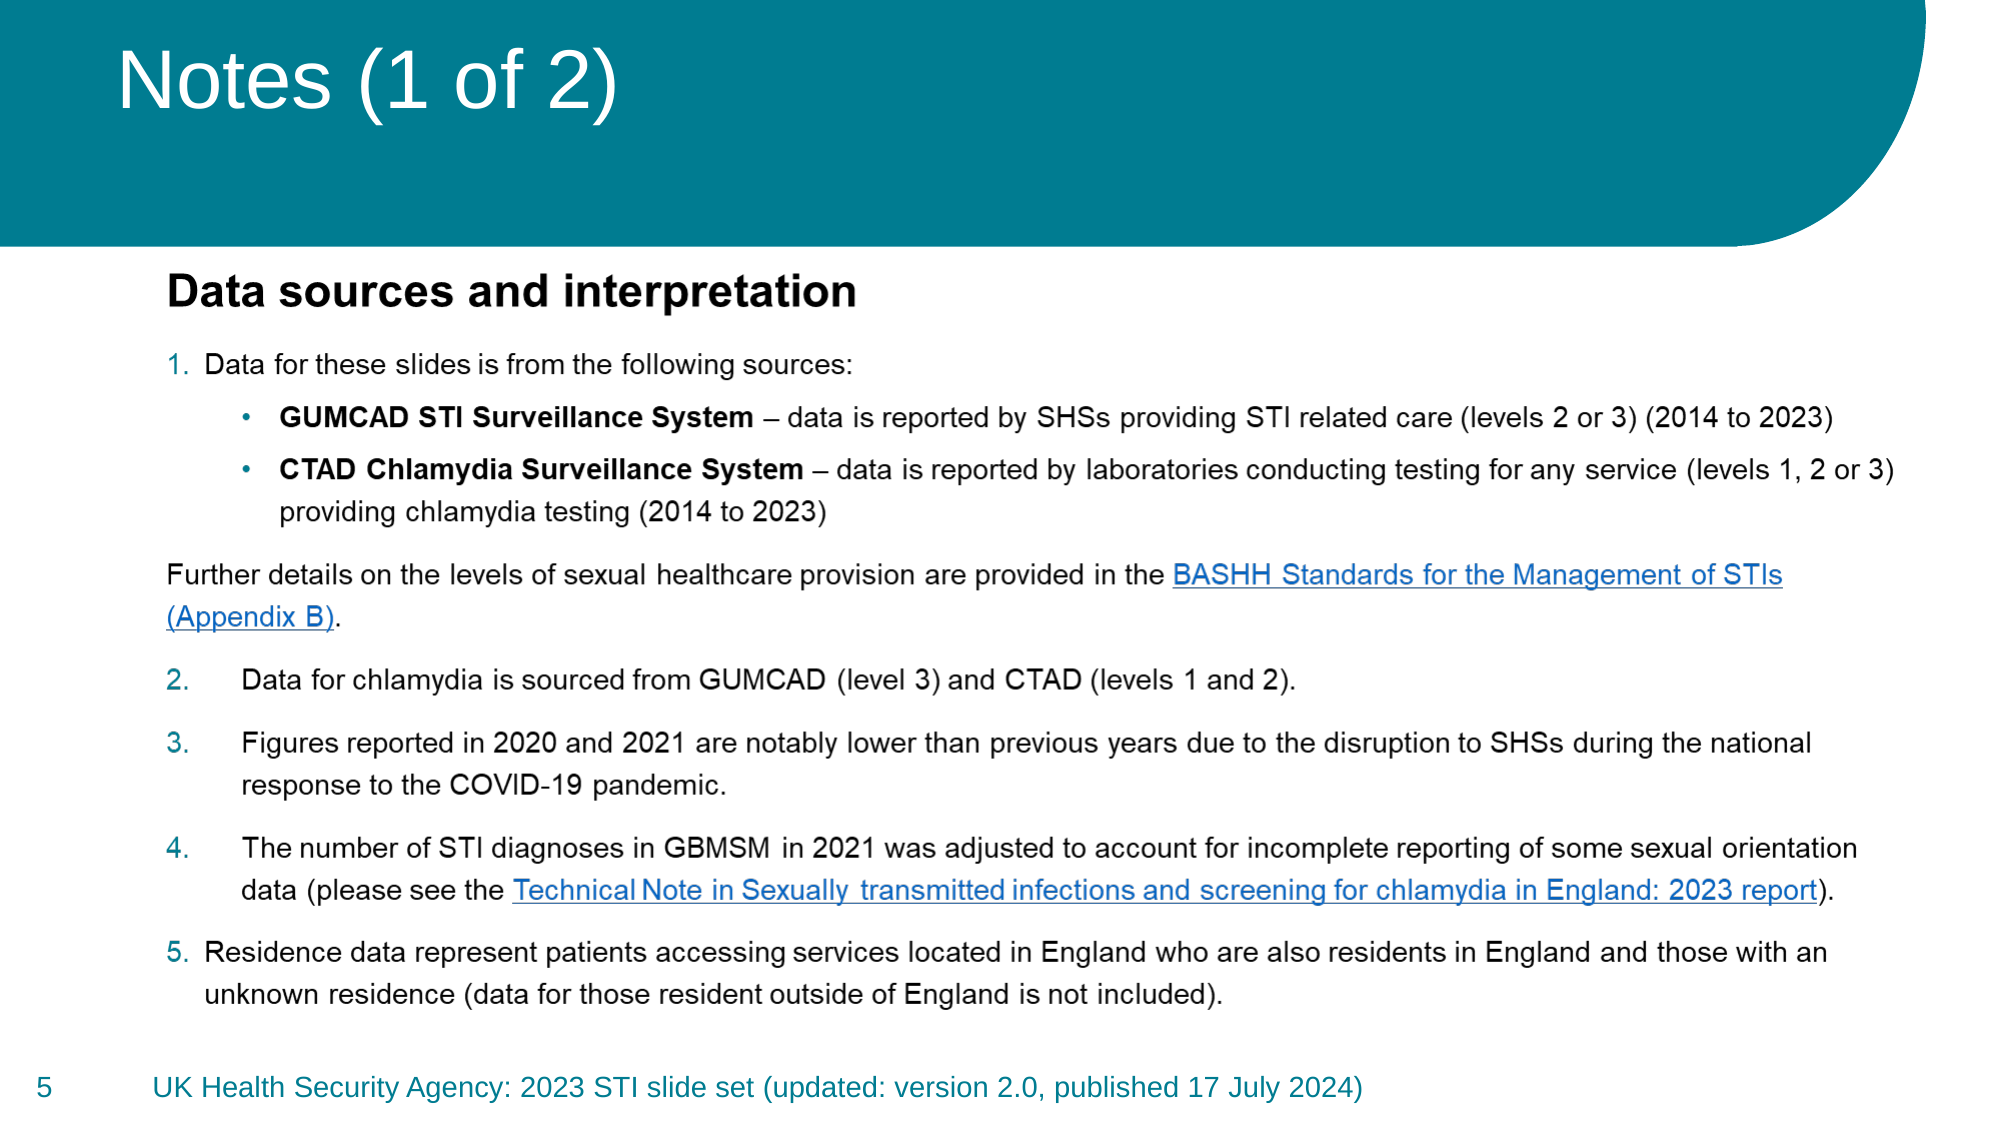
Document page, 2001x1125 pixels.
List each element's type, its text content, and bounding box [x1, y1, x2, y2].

picture [138, 248, 1921, 1125]
title Notes (1 of 2) [101, 29, 1747, 189]
text_box [21, 1056, 120, 1117]
